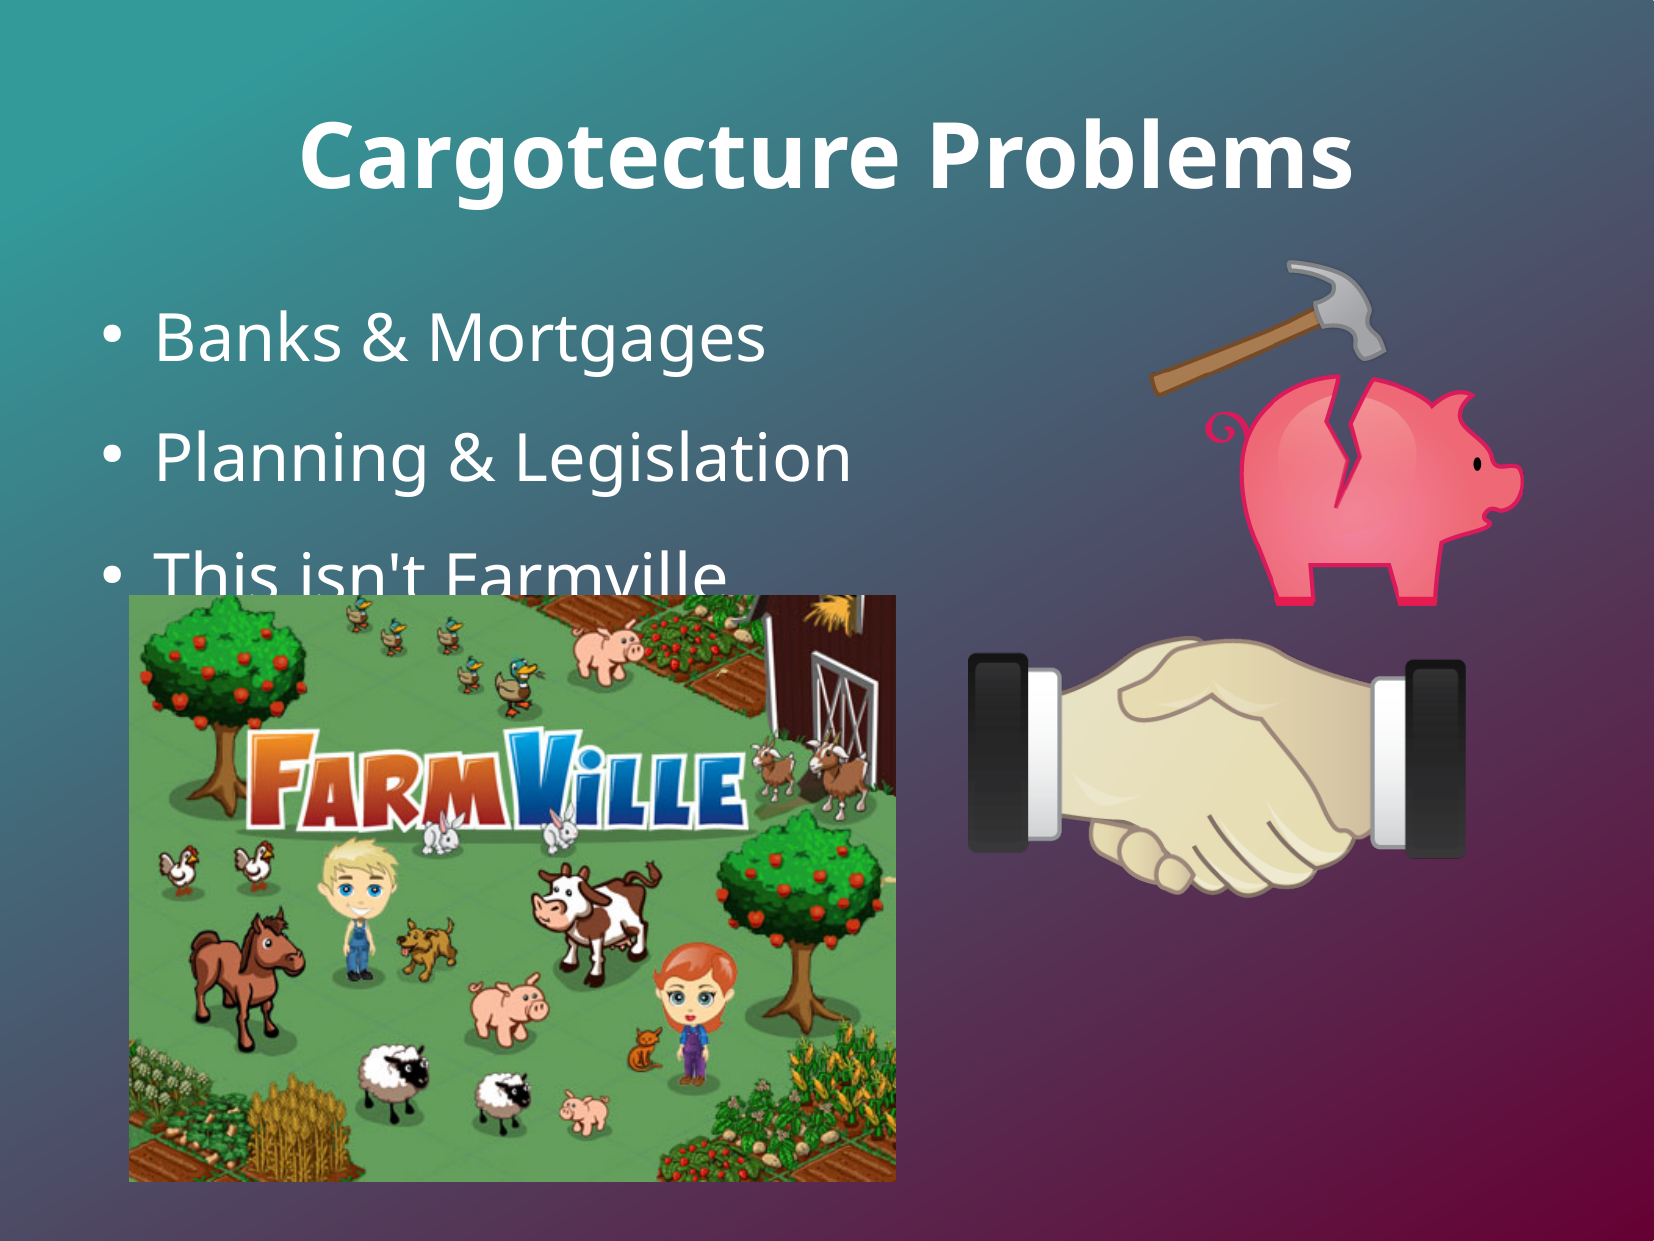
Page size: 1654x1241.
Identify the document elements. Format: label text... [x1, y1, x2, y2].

picture [968, 636, 1466, 898]
picture [1149, 256, 1524, 606]
title Cargotecture Problems [82, 49, 1571, 257]
list Banks & Mortgages Planning & Legislation This isn't Farmville [82, 290, 1571, 1109]
picture [129, 595, 896, 1182]
